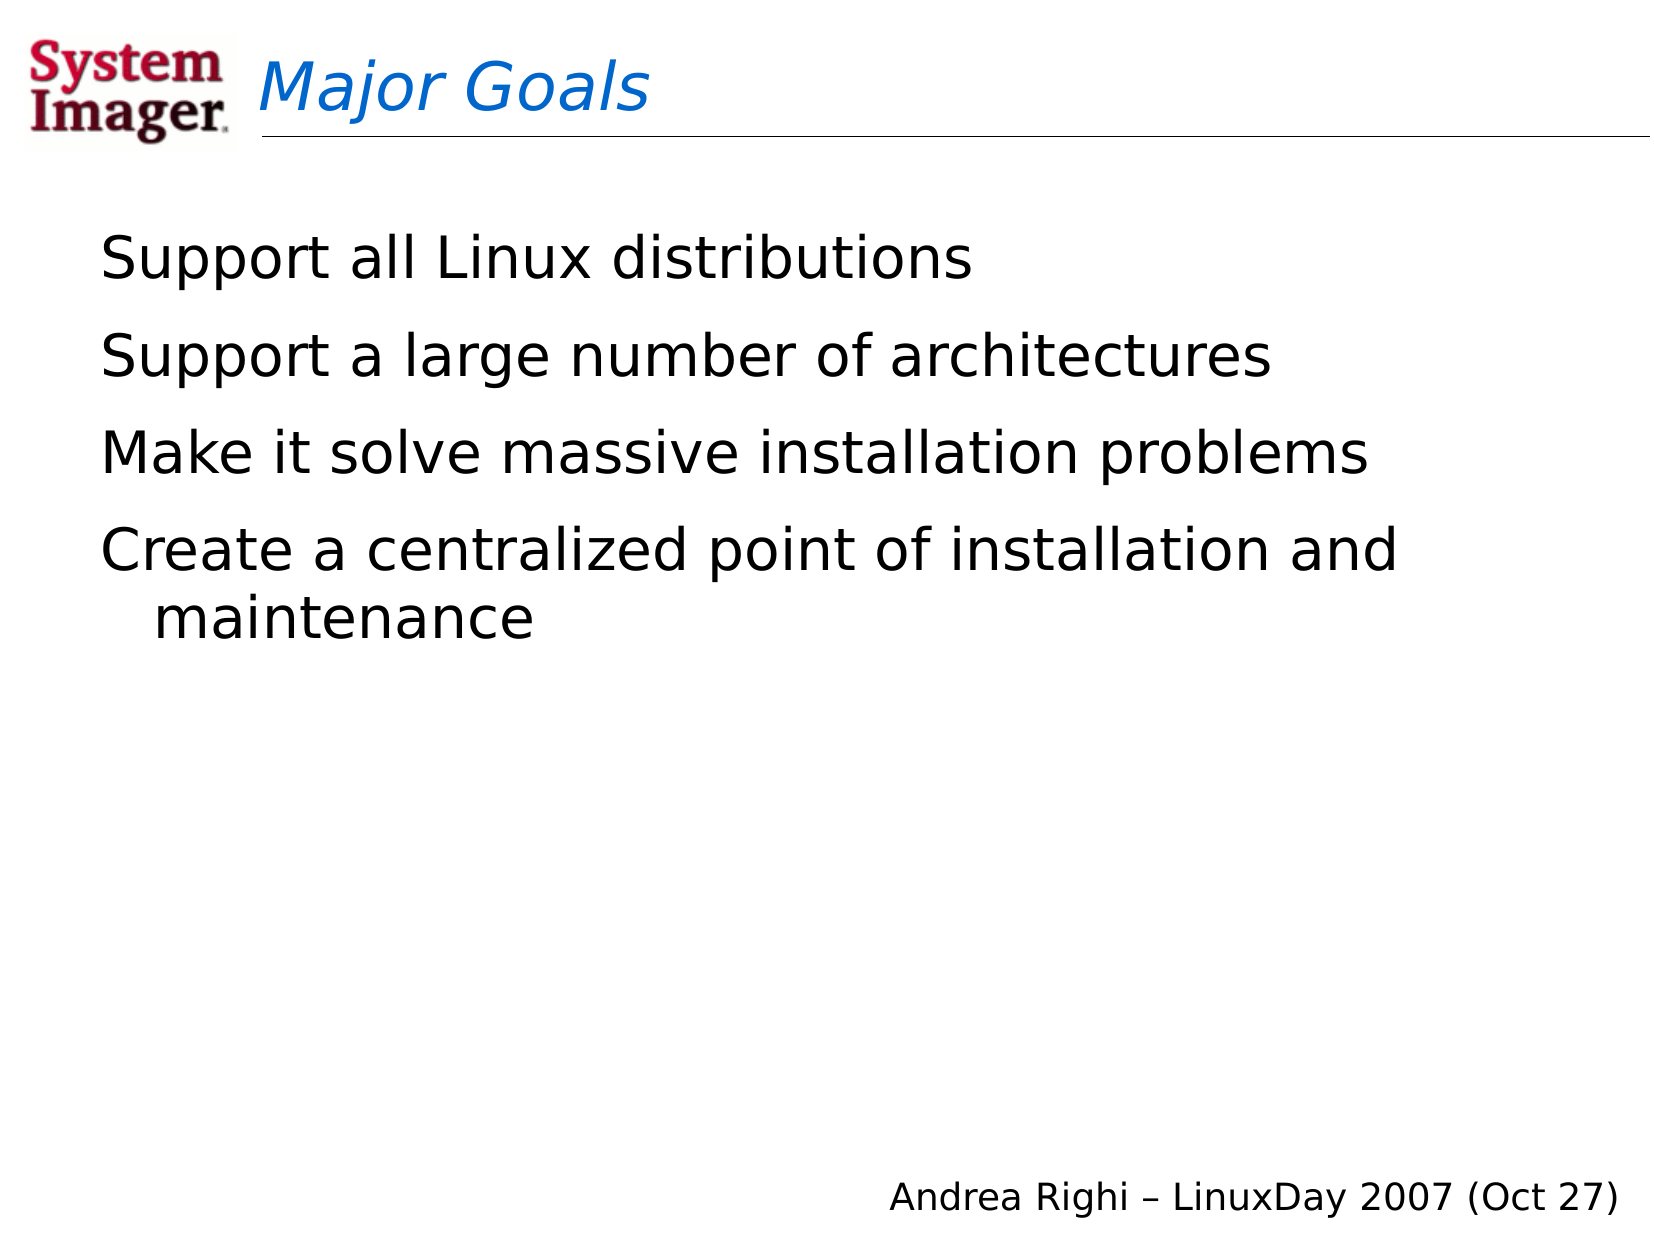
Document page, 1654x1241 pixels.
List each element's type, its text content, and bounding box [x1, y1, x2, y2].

picture [25, 34, 237, 151]
title Major Goals [258, 47, 1529, 126]
list Support all Linux distributions Support a large number of architectures Make it solve massive installation problems Create a centralized point of installation and maintenance [82, 225, 1571, 1095]
